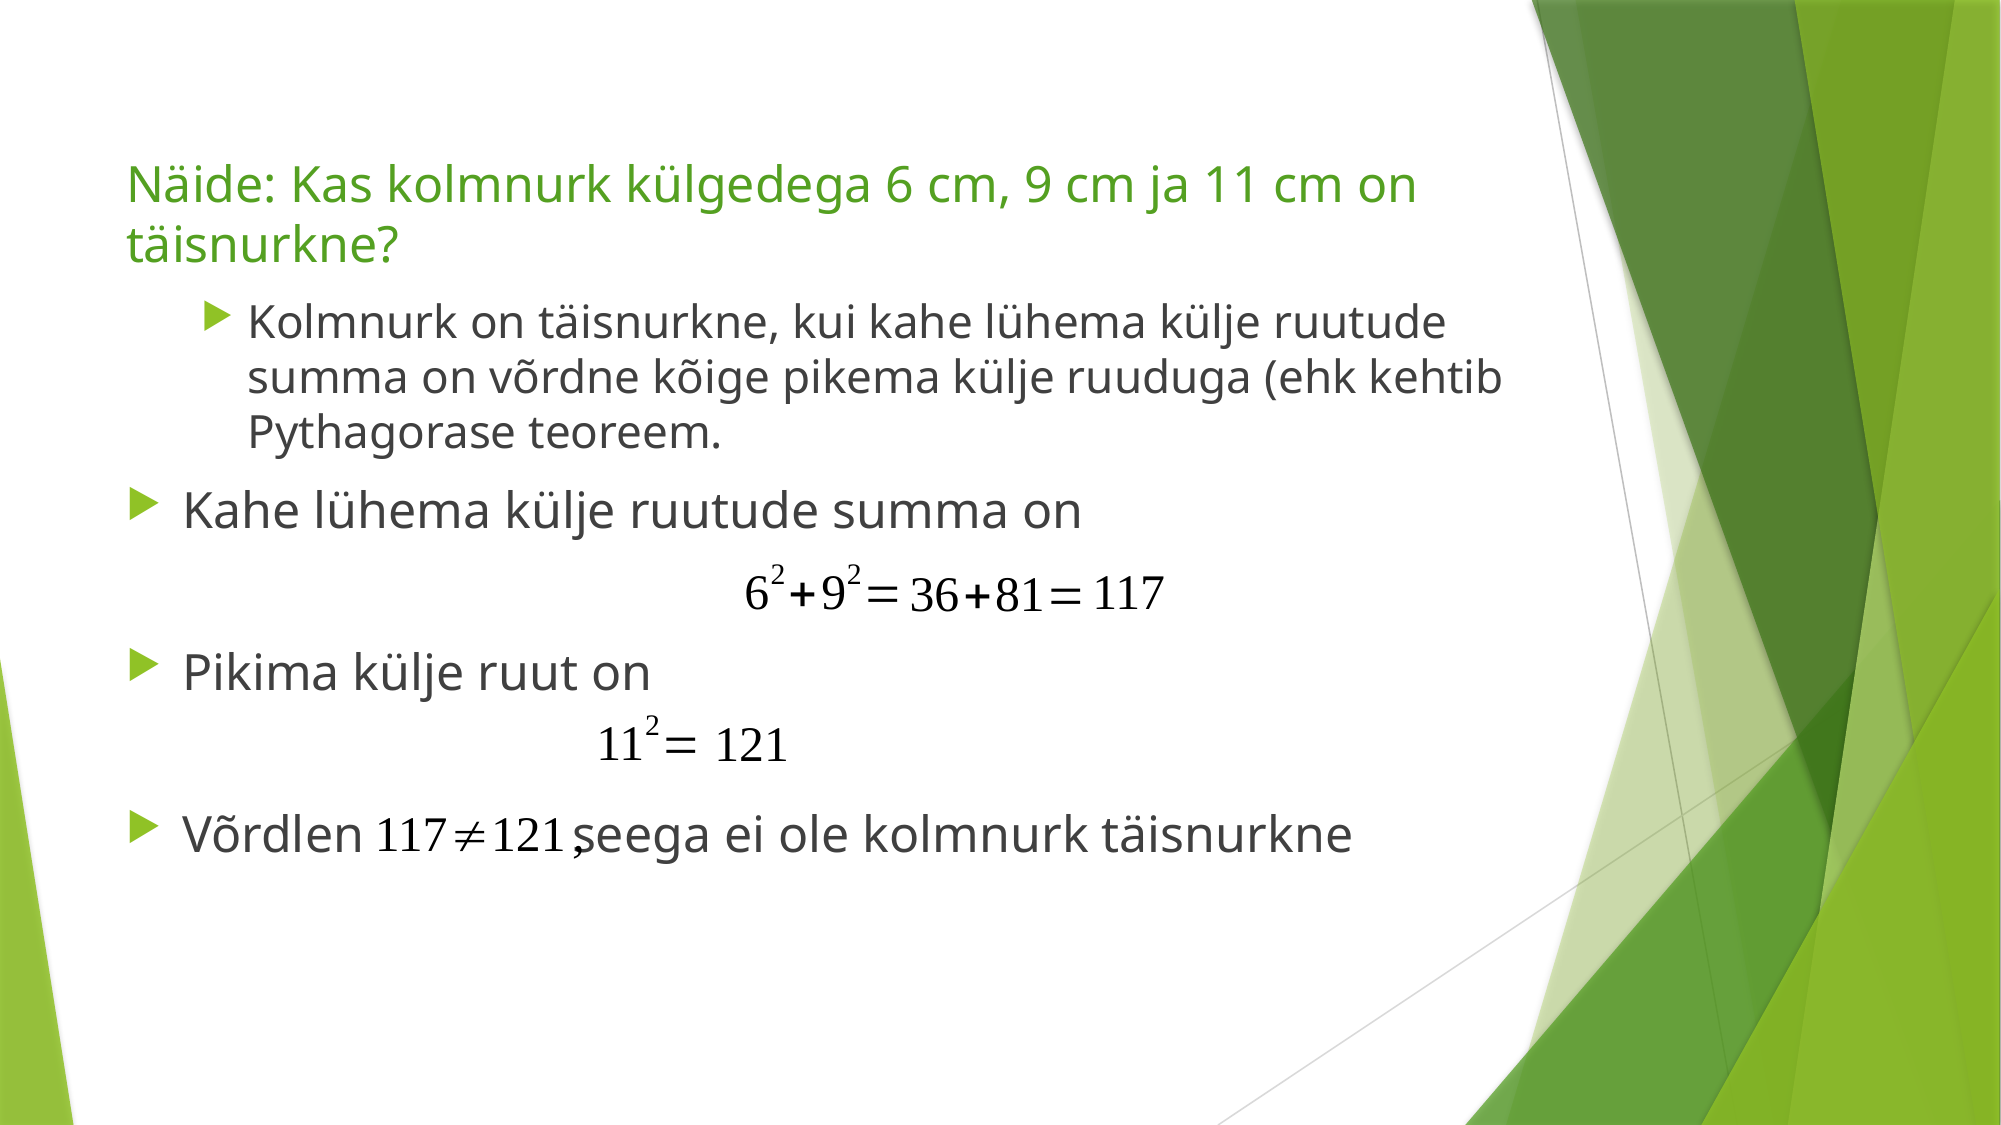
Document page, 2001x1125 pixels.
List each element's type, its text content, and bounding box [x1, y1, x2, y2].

list Näide: Kas kolmnurk külgedega 6 cm, 9 cm ja 11 cm on täisnurkne? Kolmnurk on täisnurkne, kui kahe lühema külje ruutude summa on võrdne kõige pikema külje ruuduga (ehk kehtib Pythagorase teoreem. Kahe lühema külje ruutude summa on Pikima külje ruut on Võrdlen seega ei ole kolmnurk täisnurkne [111, 144, 1522, 991]
chart [738, 557, 1173, 622]
chart [590, 708, 796, 773]
chart [369, 807, 591, 863]
